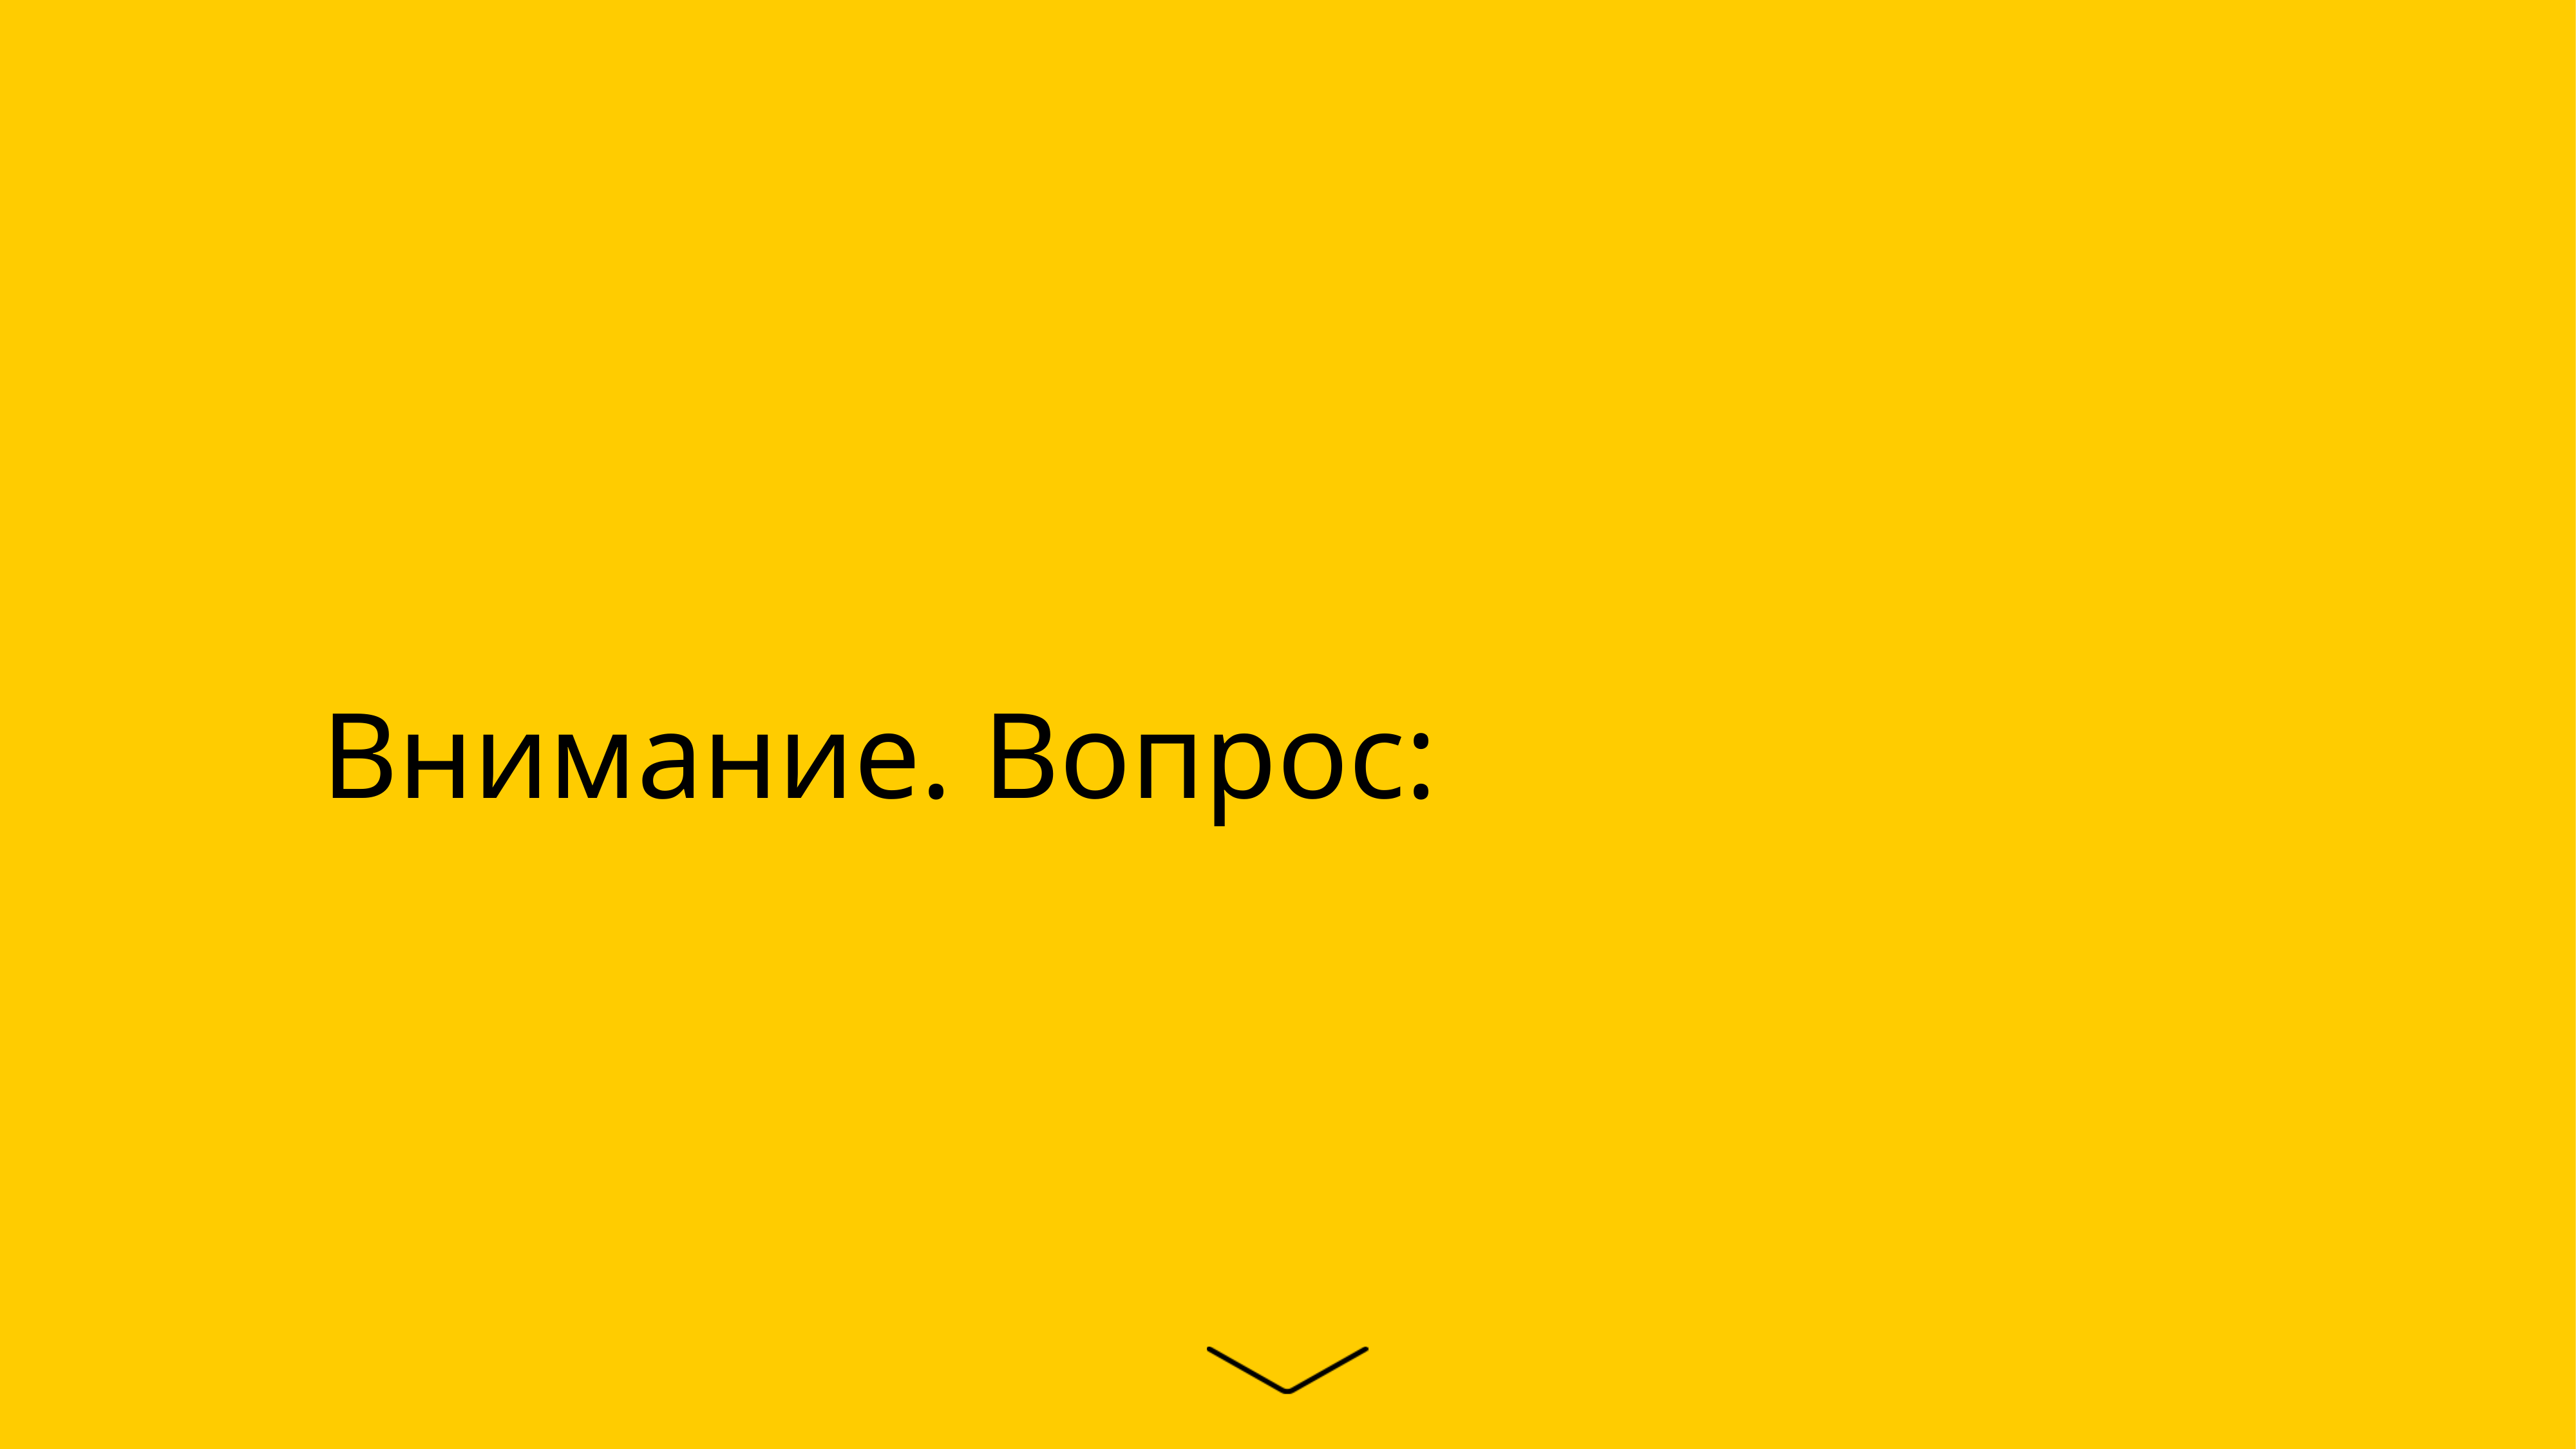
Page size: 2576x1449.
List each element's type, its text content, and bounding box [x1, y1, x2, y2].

title Внимание. Вопрос: [321, 429, 2253, 1074]
picture [1207, 1347, 1368, 1396]
